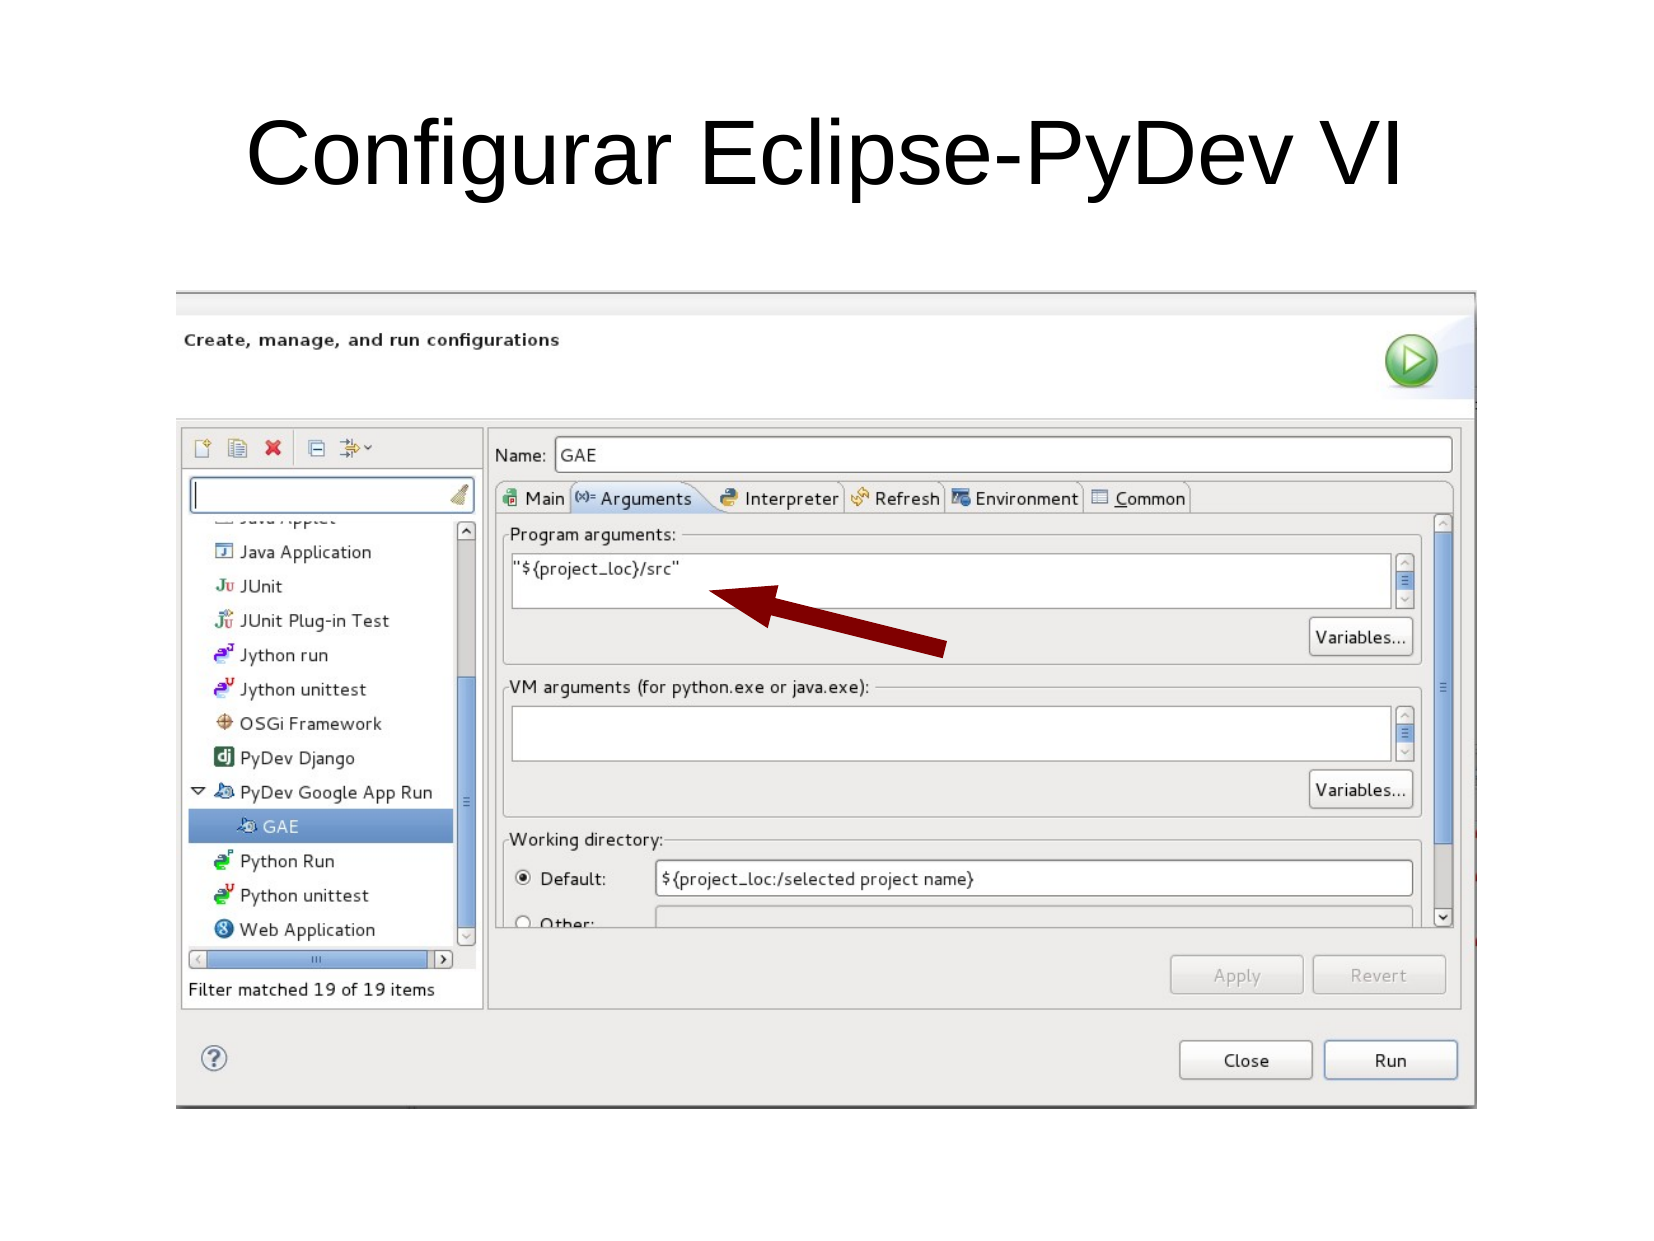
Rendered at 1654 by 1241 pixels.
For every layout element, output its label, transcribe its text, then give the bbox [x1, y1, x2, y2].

title Configurar Eclipse-PyDev VI [82, 49, 1571, 257]
picture [176, 290, 1477, 1109]
